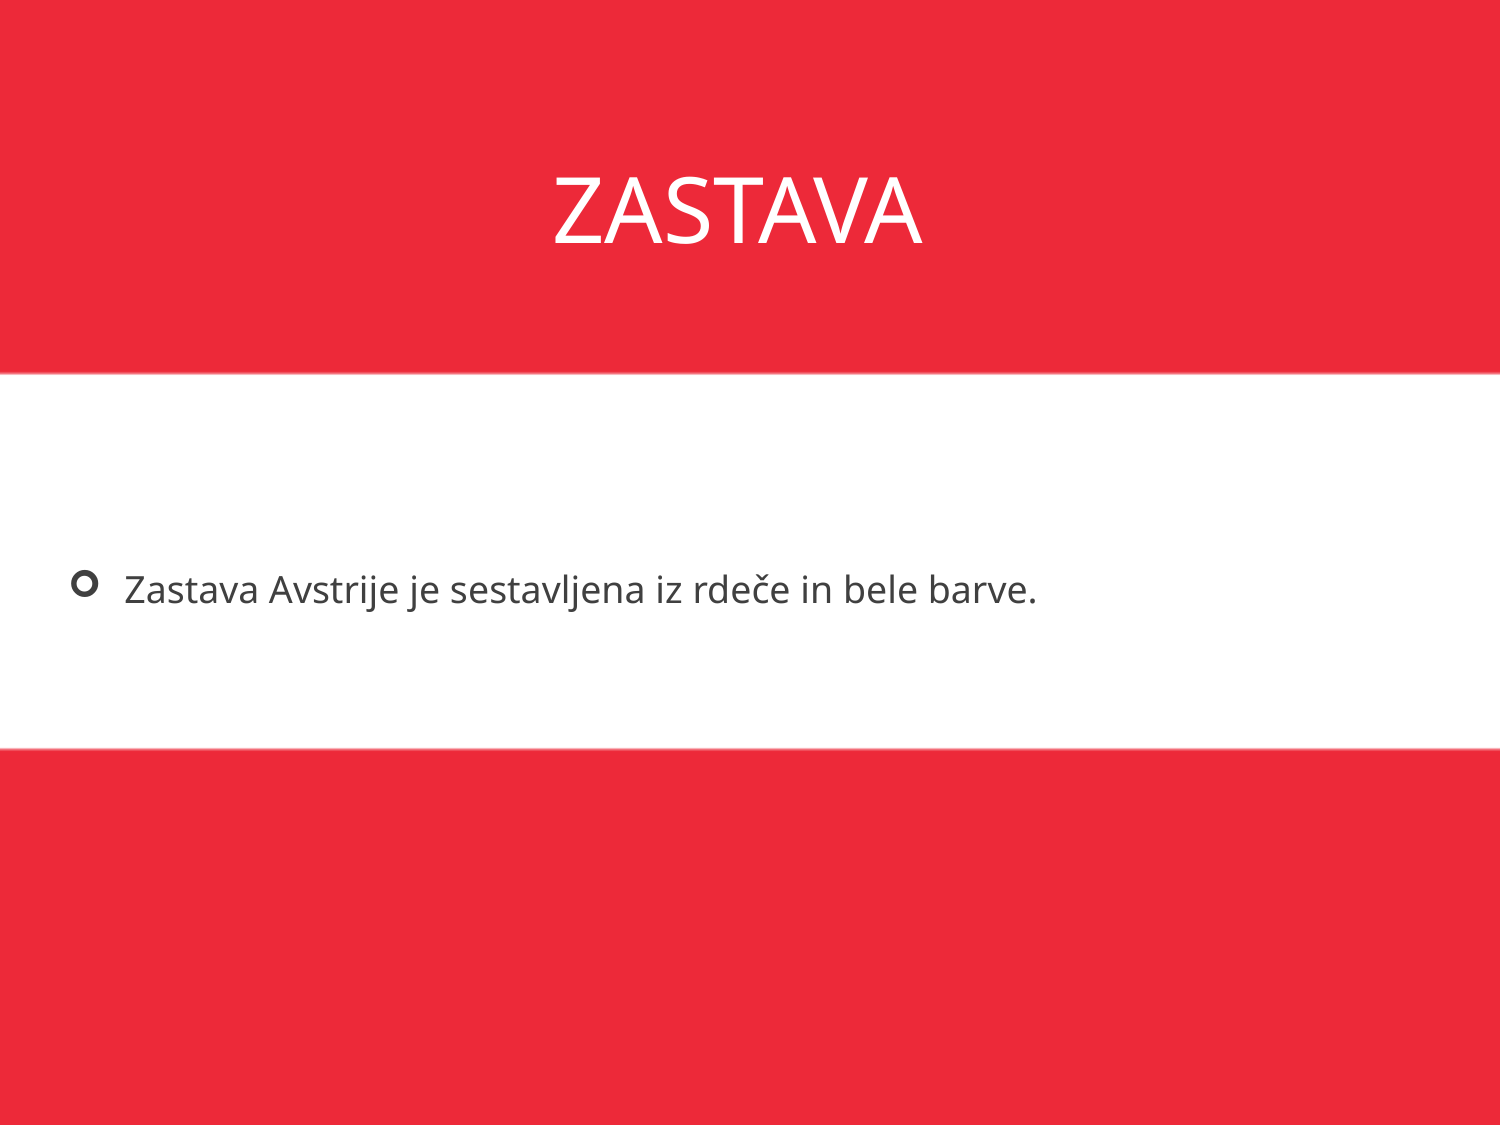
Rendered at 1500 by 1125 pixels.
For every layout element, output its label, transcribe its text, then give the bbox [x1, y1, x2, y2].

picture [0, 0, 1500, 1125]
list Zastava Avstrije je sestavljena iz rdeče in bele barve. [53, 184, 1404, 927]
title ZASTAVA [537, 113, 1500, 302]
